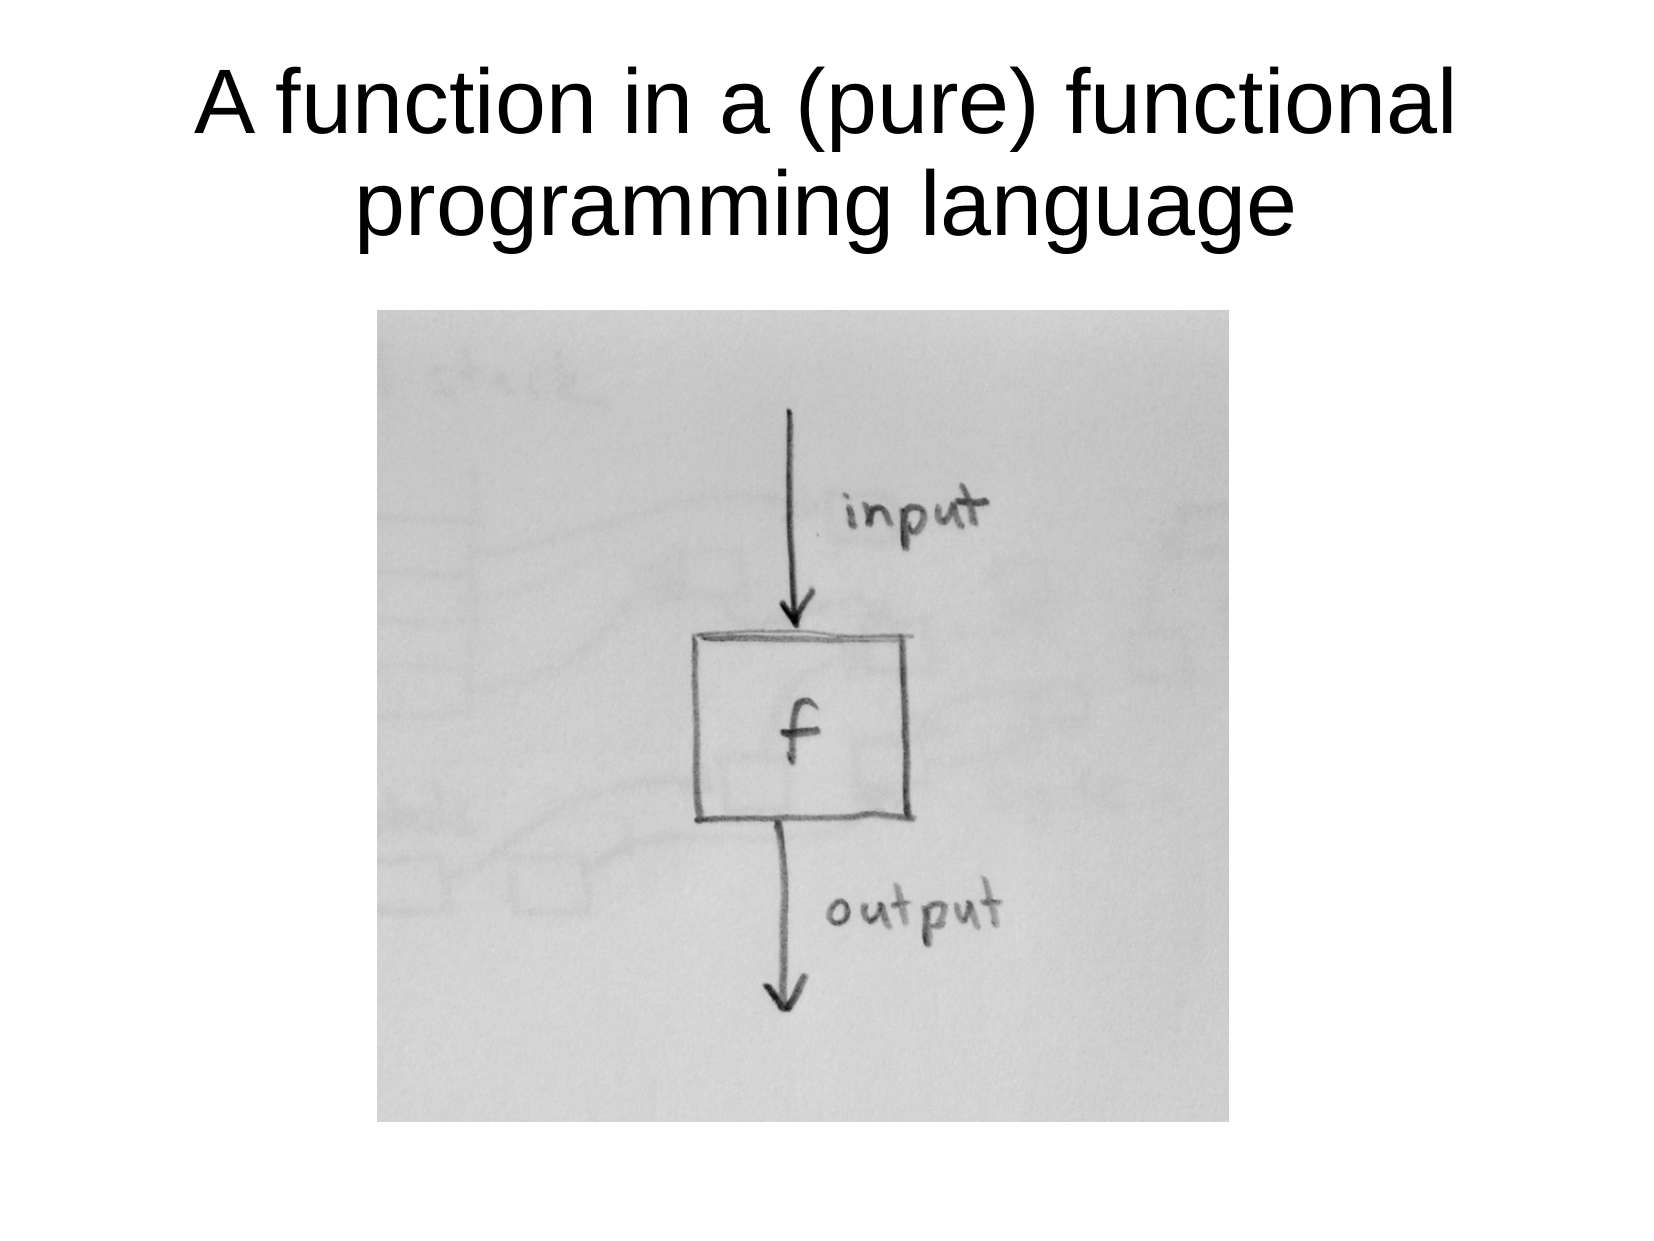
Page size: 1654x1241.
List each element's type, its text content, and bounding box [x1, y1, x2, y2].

title A function in a (pure) functional programming language [82, 49, 1571, 257]
picture [377, 310, 1229, 1123]
